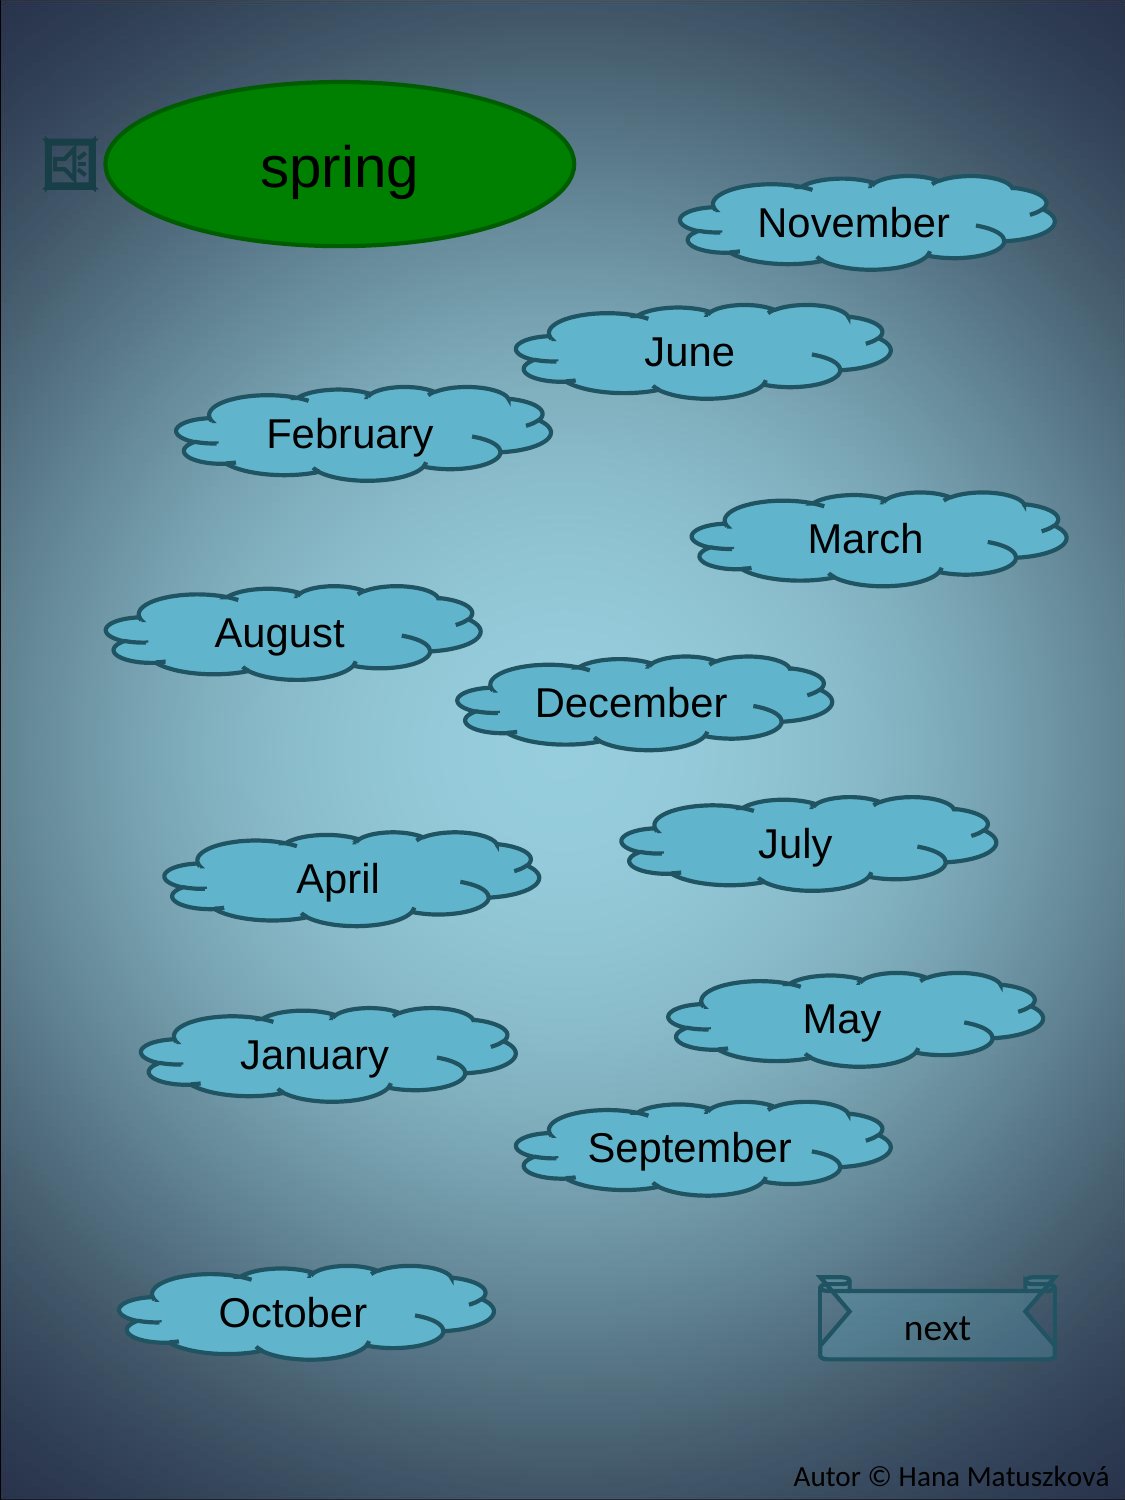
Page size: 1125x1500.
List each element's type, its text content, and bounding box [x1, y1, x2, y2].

text_box April [164, 832, 540, 927]
text_box June [515, 304, 891, 399]
text_box next [820, 1277, 1055, 1360]
text_box spring [105, 82, 575, 247]
text_box November [679, 176, 1055, 270]
picture [0, 0, 1125, 1500]
text_box July [621, 797, 997, 891]
text_box January [140, 1008, 516, 1102]
text_box September [515, 1101, 891, 1196]
text_box March [691, 492, 1067, 587]
text_box December [457, 656, 833, 751]
text_box May [668, 972, 1044, 1067]
text_box October [119, 1265, 494, 1360]
text_box February [176, 386, 551, 481]
text_box August [105, 586, 481, 680]
text_box Autor © Hana Matuszková [778, 1449, 1125, 1500]
